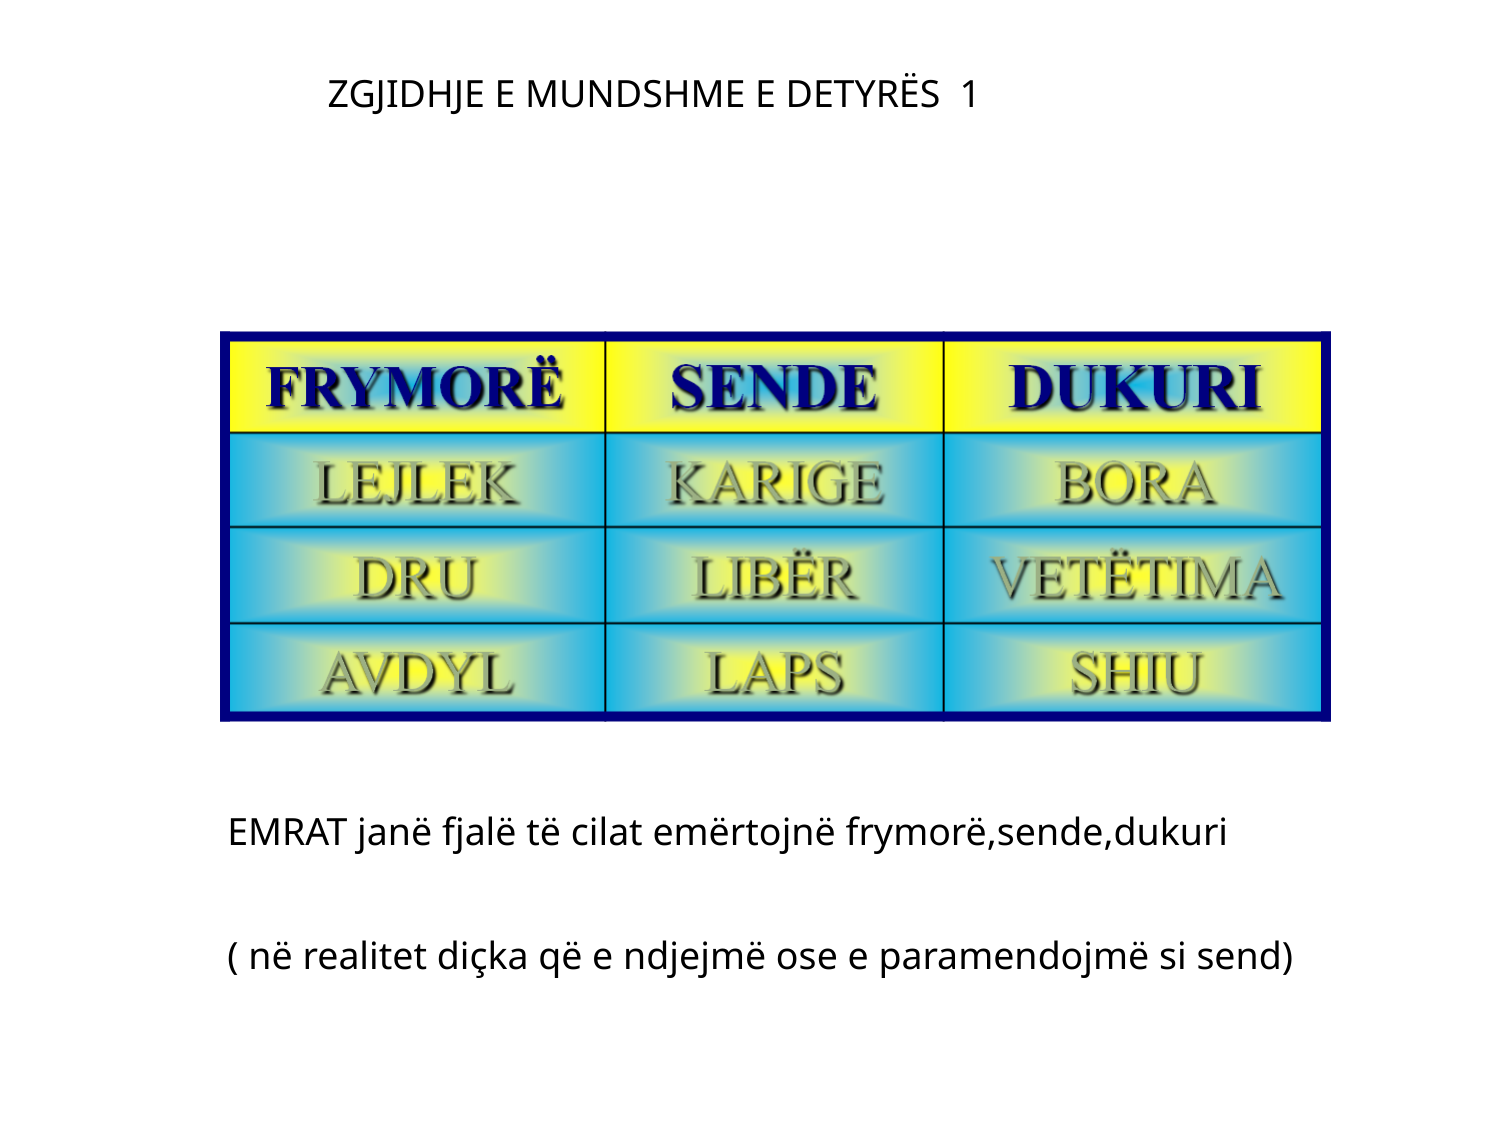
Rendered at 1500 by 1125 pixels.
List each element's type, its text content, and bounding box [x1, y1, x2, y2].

text_box ZGJIDHJE E MUNDSHME E DETYRËS 1 [312, 62, 1062, 124]
text_box EMRAT janë fjalë të cilat emërtojnë frymorë,sende,dukuri [212, 800, 1211, 861]
picture [213, 325, 1338, 729]
text_box ( në realitet diçka që e ndjejmë ose e paramendojmë si send) [212, 924, 1245, 986]
